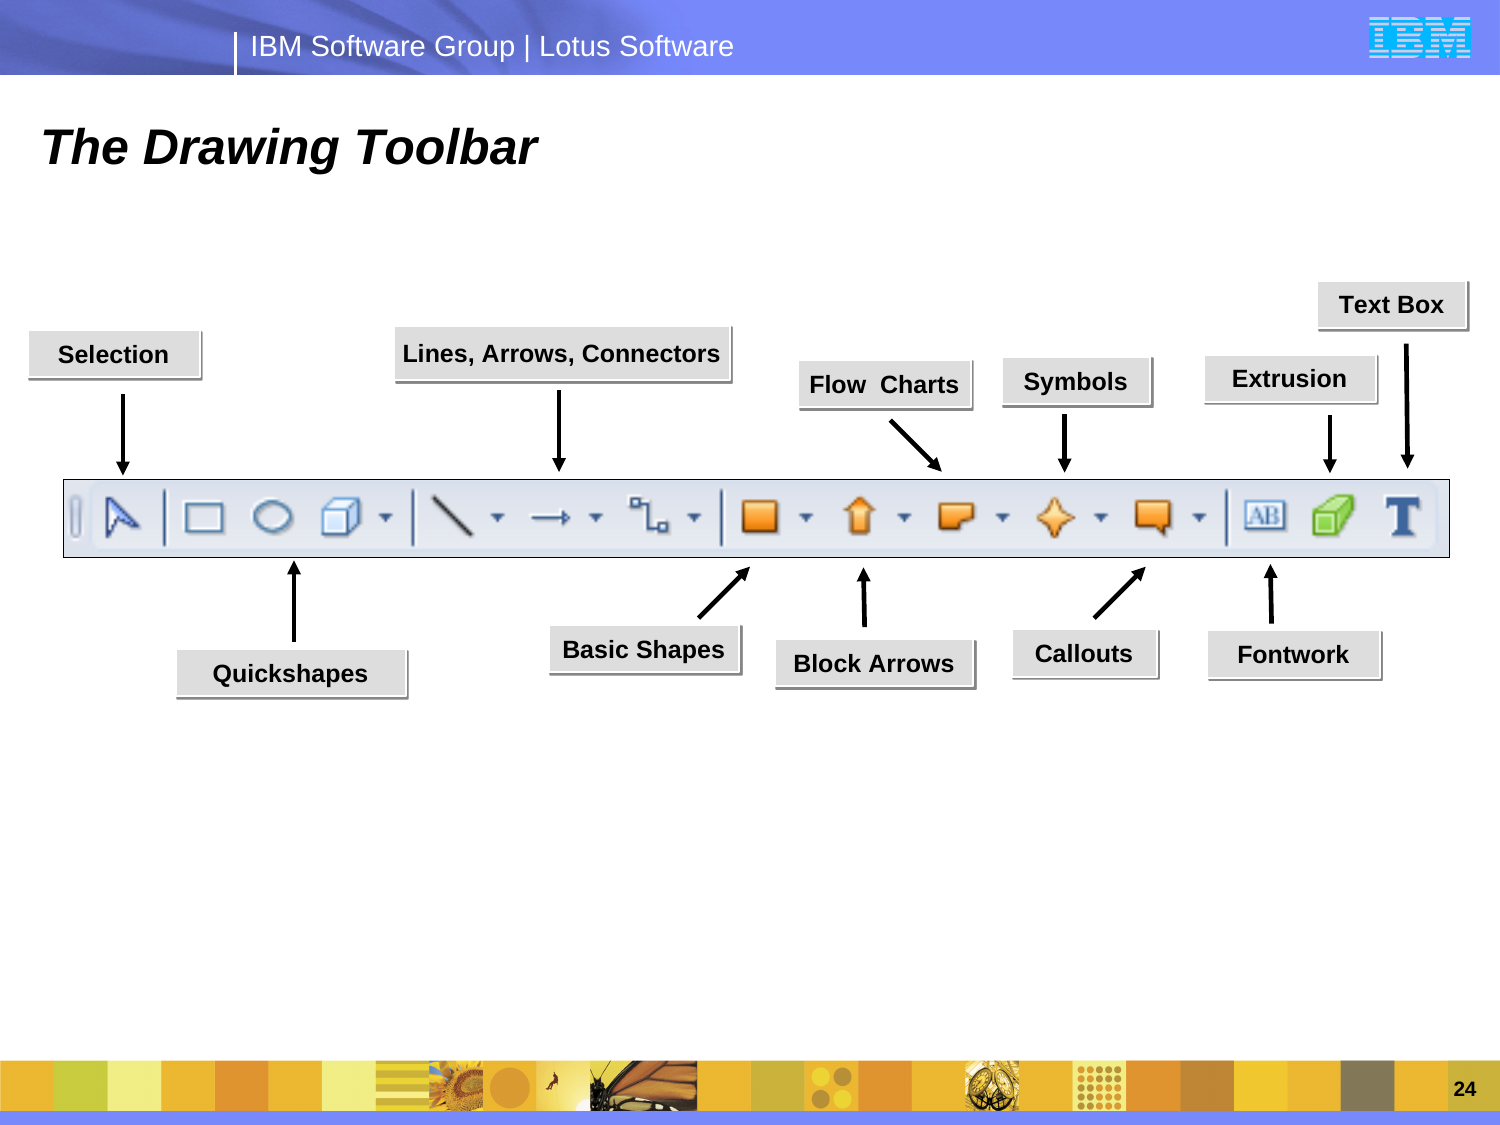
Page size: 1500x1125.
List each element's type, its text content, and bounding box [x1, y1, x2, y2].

text_box Text Box [1317, 280, 1467, 328]
text_box Basic Shapes [548, 624, 740, 673]
text_box Fontwork [1207, 630, 1380, 678]
text_box Quickshapes [175, 649, 406, 697]
title The Drawing Toolbar [25, 114, 1378, 197]
picture [0, 1060, 1500, 1111]
text_box Flow Charts [798, 359, 971, 408]
text_box Callouts [1011, 629, 1157, 677]
text_box Block Arrows [774, 639, 974, 687]
text_box Selection [27, 330, 200, 378]
text_box Lines, Arrows, Connectors [394, 325, 730, 381]
text_box Extrusion [1203, 354, 1376, 402]
picture [63, 479, 1450, 558]
text_box Symbols [1001, 356, 1151, 404]
picture [0, 0, 1500, 75]
